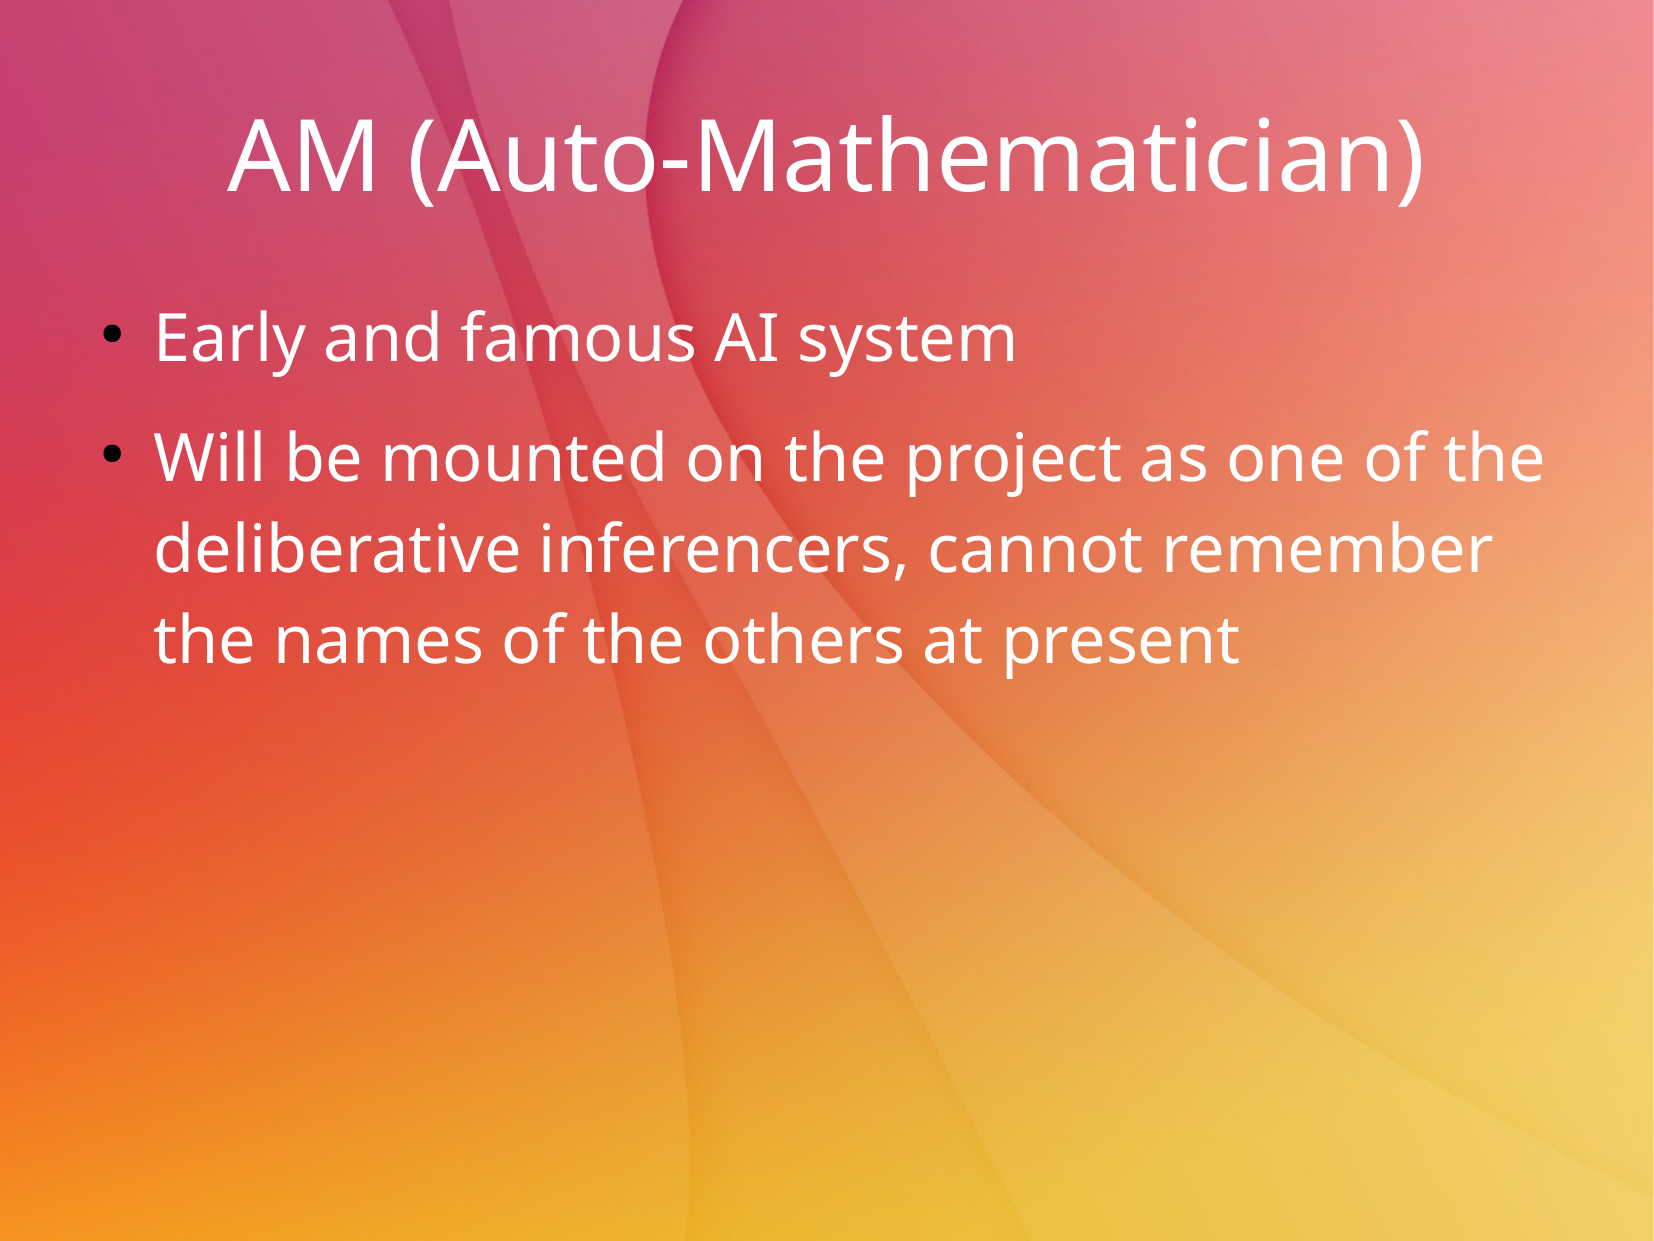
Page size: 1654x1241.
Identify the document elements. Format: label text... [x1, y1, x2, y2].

title AM (Auto-Mathematician) [82, 56, 1571, 250]
list Early and famous AI system Will be mounted on the project as one of the deliberative inferencers, cannot remember the names of the others at present [82, 290, 1571, 1094]
picture [0, 0, 1654, 1241]
